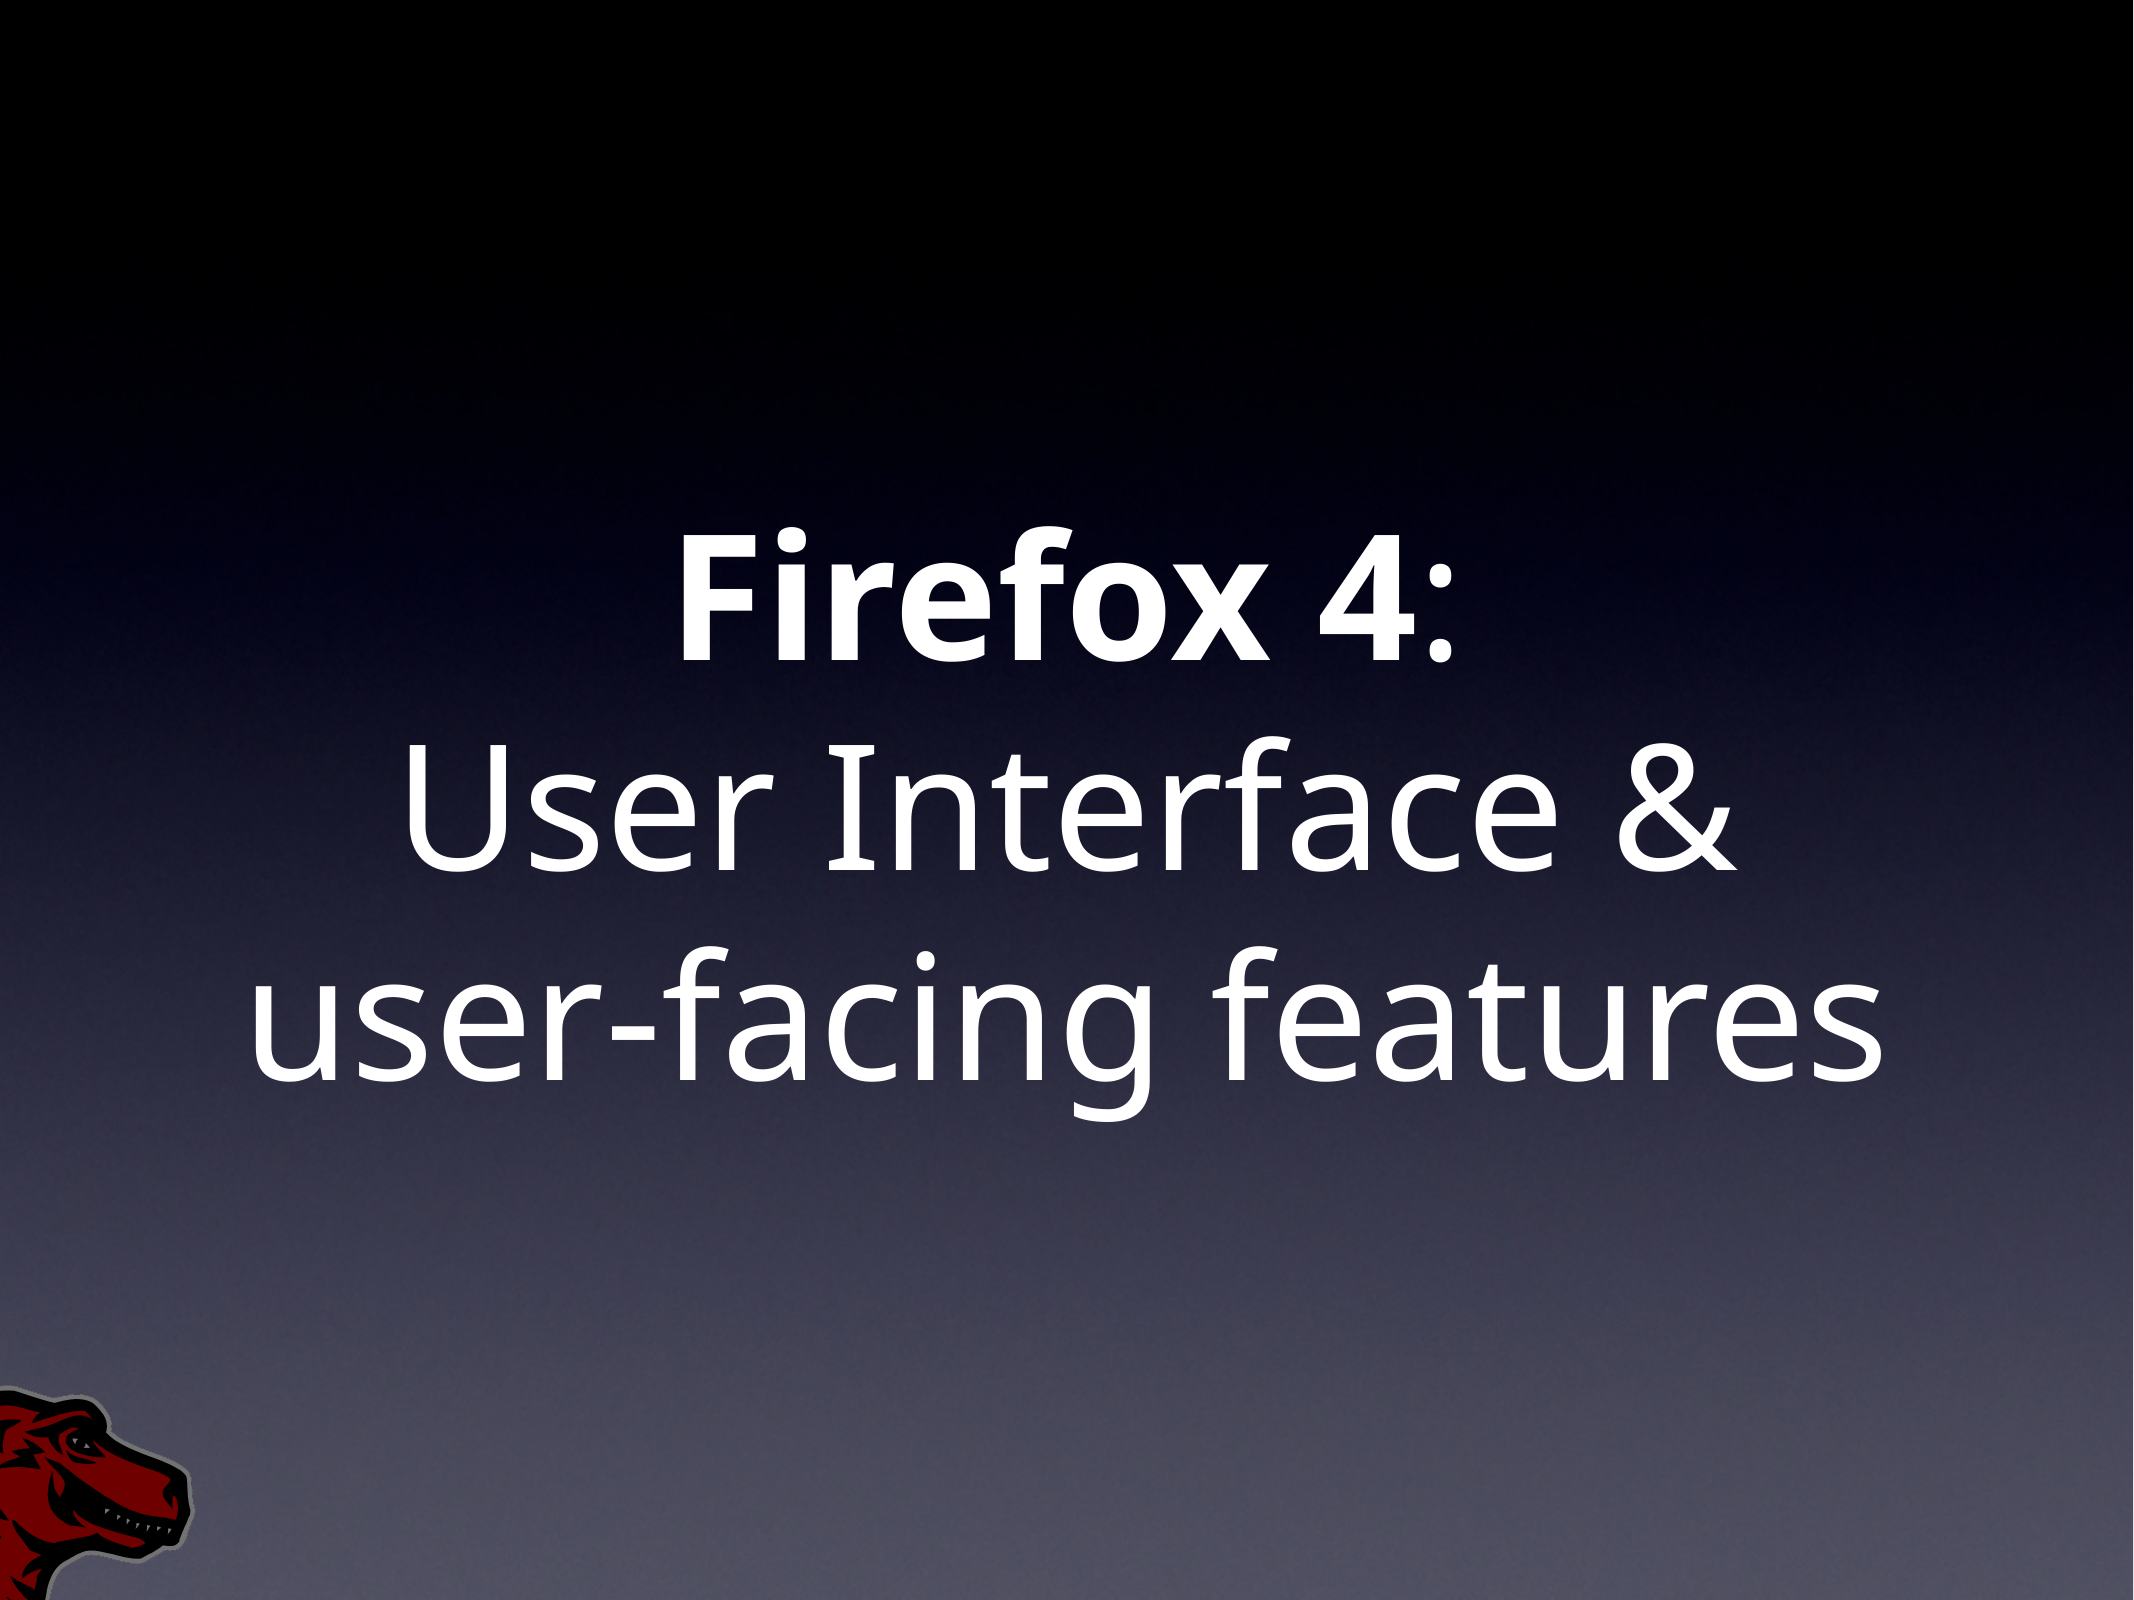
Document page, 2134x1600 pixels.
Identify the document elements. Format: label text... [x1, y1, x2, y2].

title Firefox 4: User Interface & user-facing features [208, 476, 1925, 1124]
picture [0, 0, 2134, 1600]
